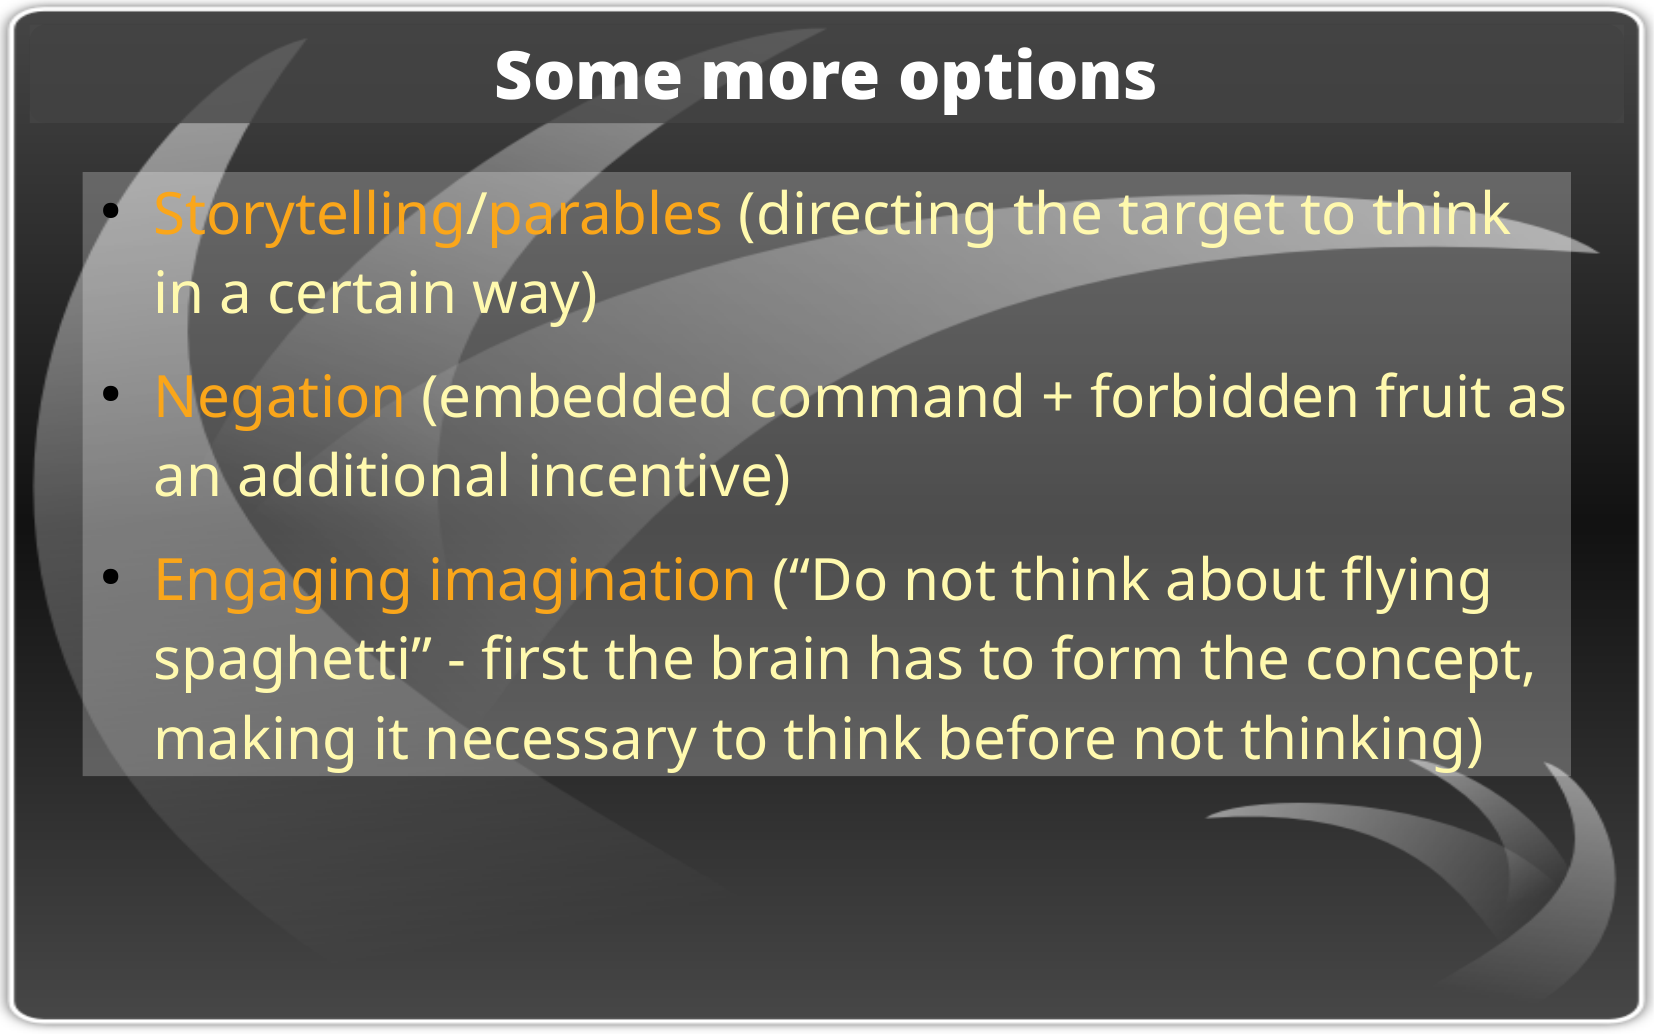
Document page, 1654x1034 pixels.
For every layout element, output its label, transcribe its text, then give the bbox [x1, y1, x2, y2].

title Some more options [29, 24, 1625, 124]
picture [0, 0, 1654, 1034]
list Storytelling/parables (directing the target to think in a certain way) Negation (embedded command + forbidden fruit as an additional incentive) Engaging imagination (“Do not think about flying spaghetti” - first the brain has to form the concept, making it necessary to think before not thinking) [82, 172, 1571, 772]
